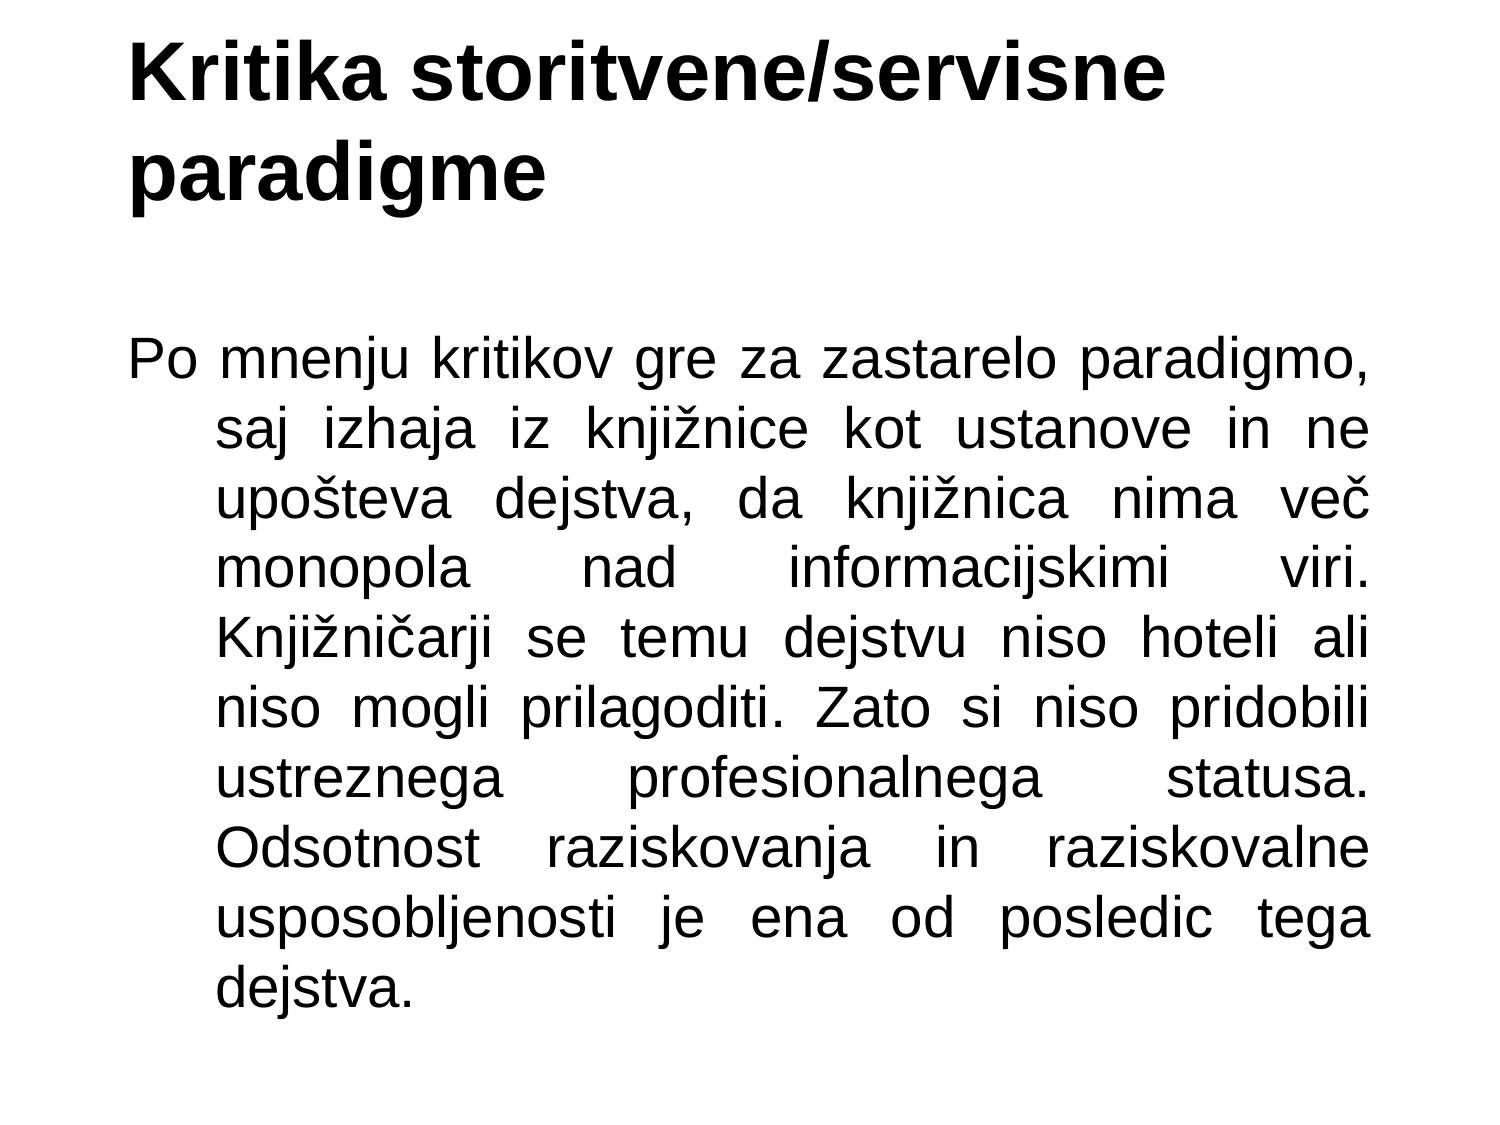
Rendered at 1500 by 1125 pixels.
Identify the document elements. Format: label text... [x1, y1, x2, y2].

title Kritika storitvene/servisne paradigme [112, 9, 1388, 225]
list Po mnenju kritikov gre za zastarelo paradigmo, saj izhaja iz knjižnice kot ustanove in ne upošteva dejstva, da knjižnica nima več monopola nad informacijskimi viri. Knjižničarji se temu dejstvu niso hoteli ali niso mogli prilagoditi. Zato si niso pridobili ustreznega profesionalnega statusa. Odsotnost raziskovanja in raziskovalne usposobljenosti je ena od posledic tega dejstva. [112, 312, 1388, 1028]
